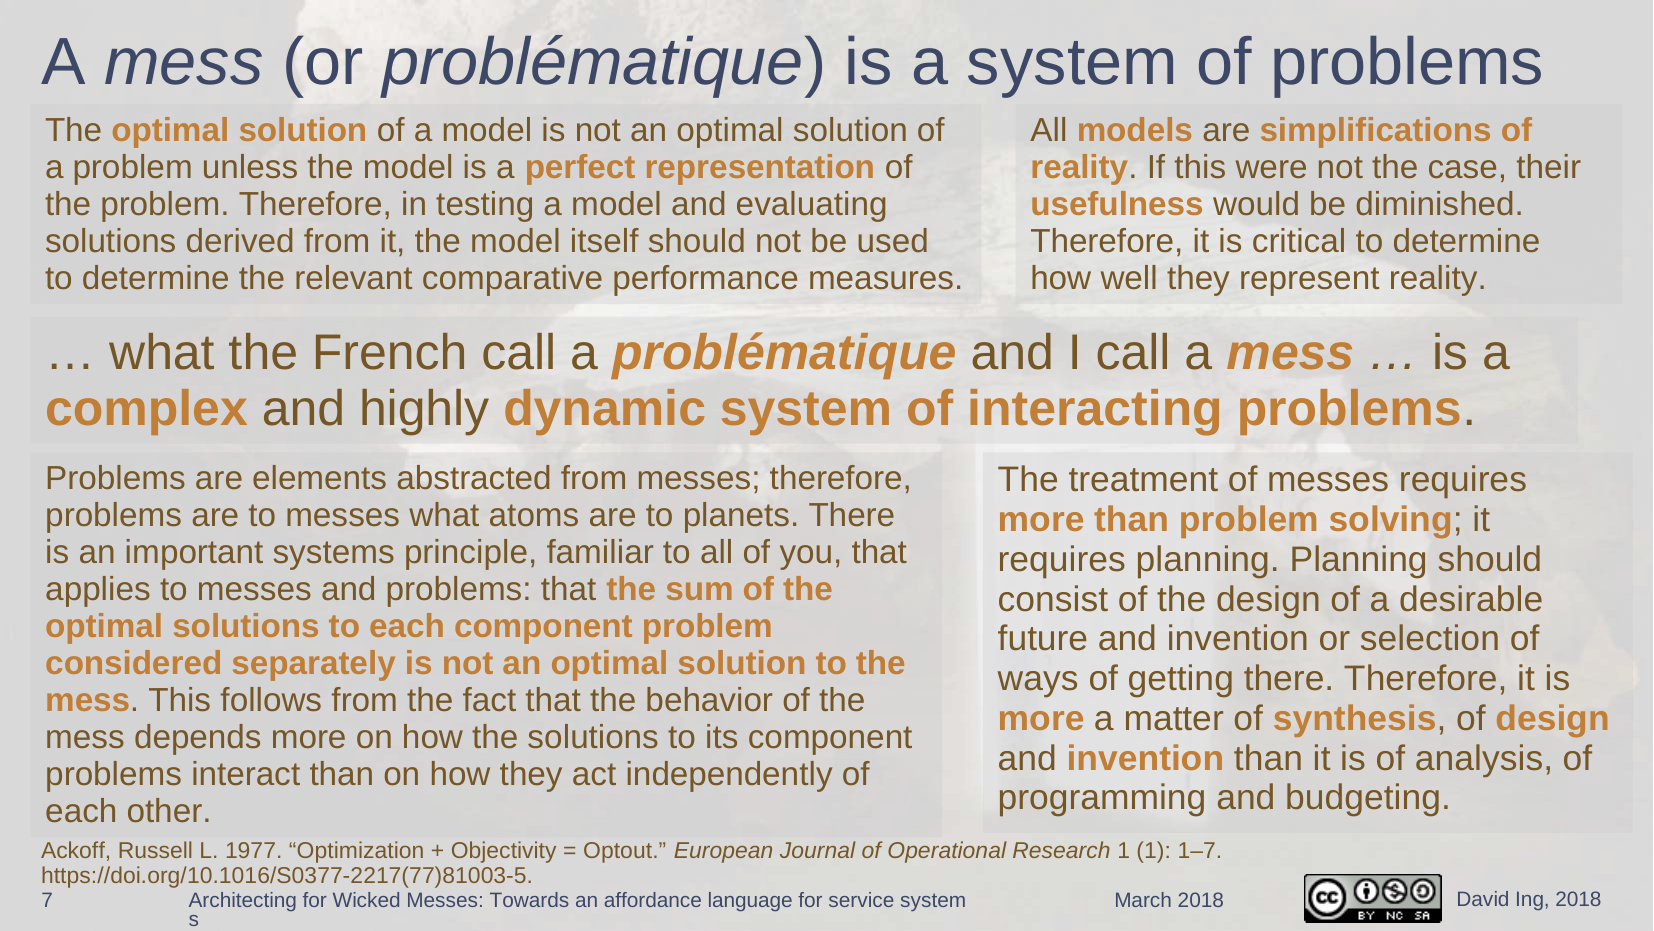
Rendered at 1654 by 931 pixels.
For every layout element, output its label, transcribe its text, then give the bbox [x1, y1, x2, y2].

text_box … what the French call a problématique and I call a mess … is a complex and highly dynamic system of interacting problems. [30, 316, 1579, 444]
text_box All models are simplifications of reality. If this were not the case, their usefulness would be diminished. Therefore, it is critical to determine how well they represent reality. [1015, 103, 1623, 304]
text_box The treatment of messes requires more than problem solving; it requires planning. Planning should consist of the design of a desirable future and invention or selection of ways of getting there. Therefore, it is more a matter of synthesis, of design and invention than it is of analysis, of programming and budgeting. [982, 452, 1633, 833]
picture [1304, 897, 1442, 923]
title A mess (or problématique) is a system of problems [41, 30, 1613, 126]
text_box Solving for the optimal Problem solution involves analysis, research employing quantitative methods seeking optimal outcomes. Unfortunately, as conditions change, problems frequently do not remain solved or resolved but reappear, and usually in more complex forms. Furthermore, every solution and resolution generates new problems, ones that tend to be more complex than the ones solved or resolved. [0, 0, 1653, 931]
text_box Ackoff, Russell L. 1977. “Optimization + Objectivity = Optout.” European Journal of Operational Research 1 (1): 1–7. https://doi.org/10.1016/S0377-2217(77)81003-5. [26, 830, 1563, 897]
text_box Problems are elements abstracted from messes; therefore, problems are to messes what atoms are to planets. There is an important systems principle, familiar to all of you, that applies to messes and problems: that the sum of the optimal solutions to each component problem considered separately is not an optimal solution to the mess. This follows from the fact that the behavior of the mess depends more on how the solutions to its component problems interact than on how they act independently of each other. [30, 452, 943, 838]
text_box The optimal solution of a model is not an optimal solution of a problem unless the model is a perfect representation of the problem. Therefore, in testing a model and evaluating solutions derived from it, the model itself should not be used to determine the relevant comparative performance measures. [30, 103, 982, 304]
